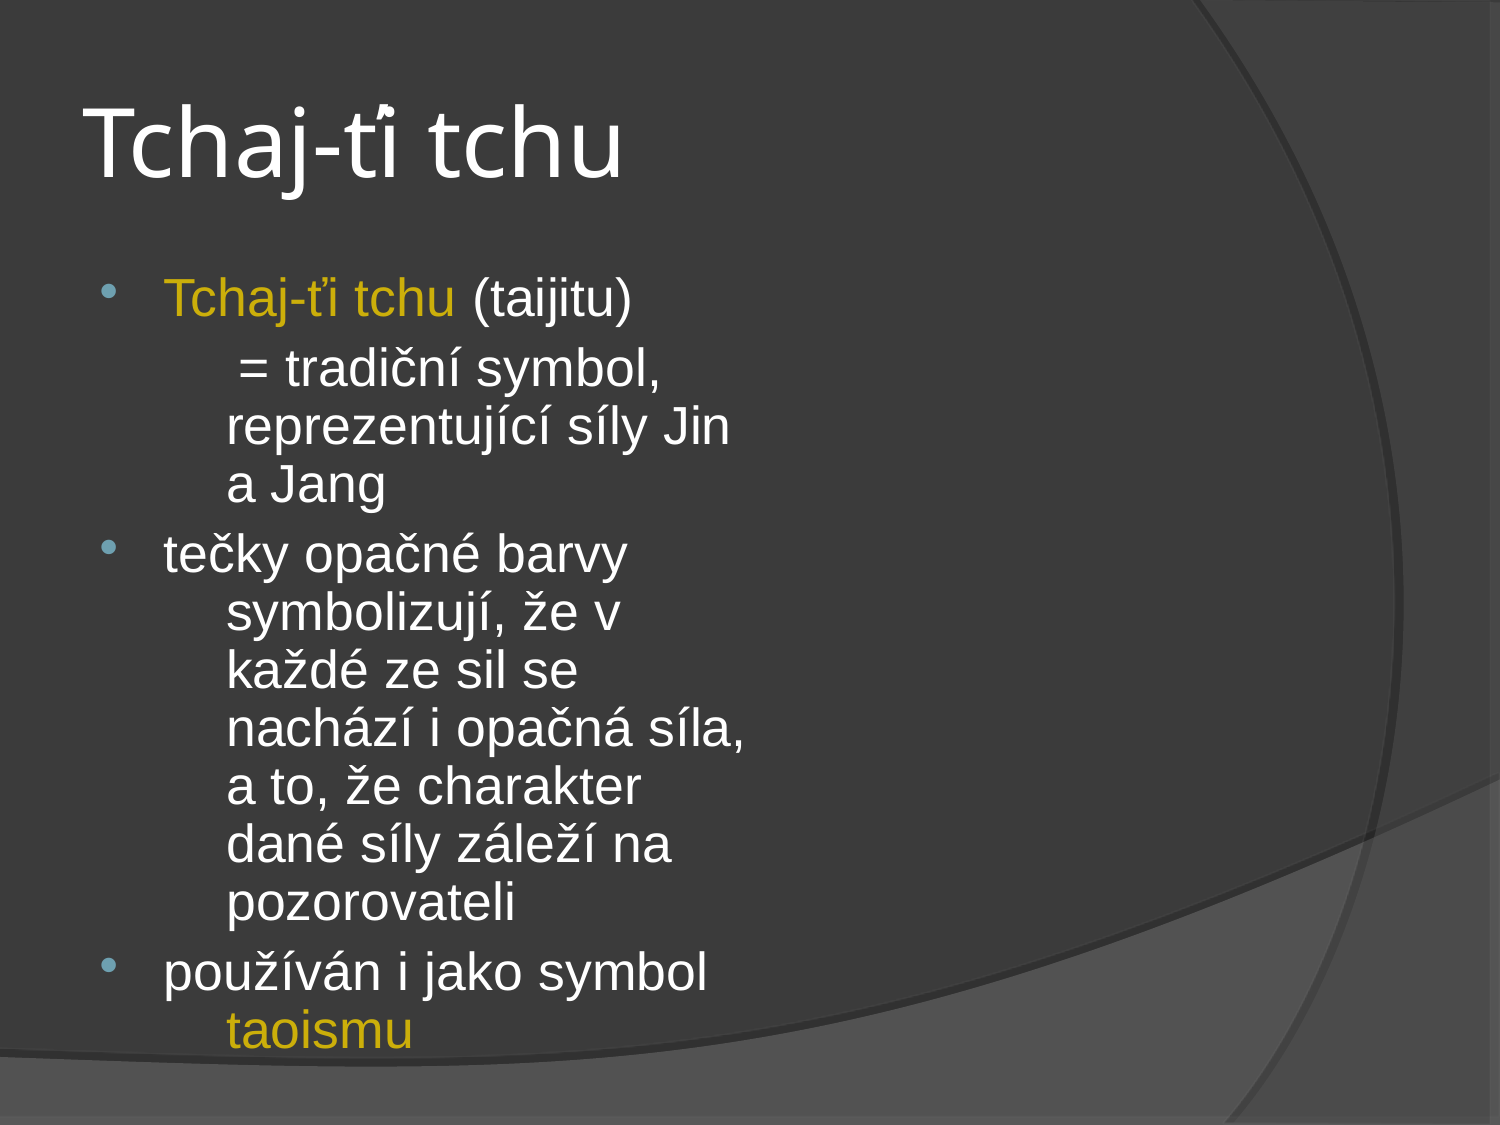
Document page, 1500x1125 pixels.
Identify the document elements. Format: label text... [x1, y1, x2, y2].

title Tchaj-ťi tchu [75, 45, 1300, 233]
list Tchaj-ťi tchu (taijitu) = tradiční symbol, reprezentující síly Jin a Jang tečky opačné barvy symbolizují, že v každé ze sil se nachází i opačná síla, a to, že charakter dané síly záleží na pozorovateli používán i jako symbol taoismu [75, 262, 774, 1071]
